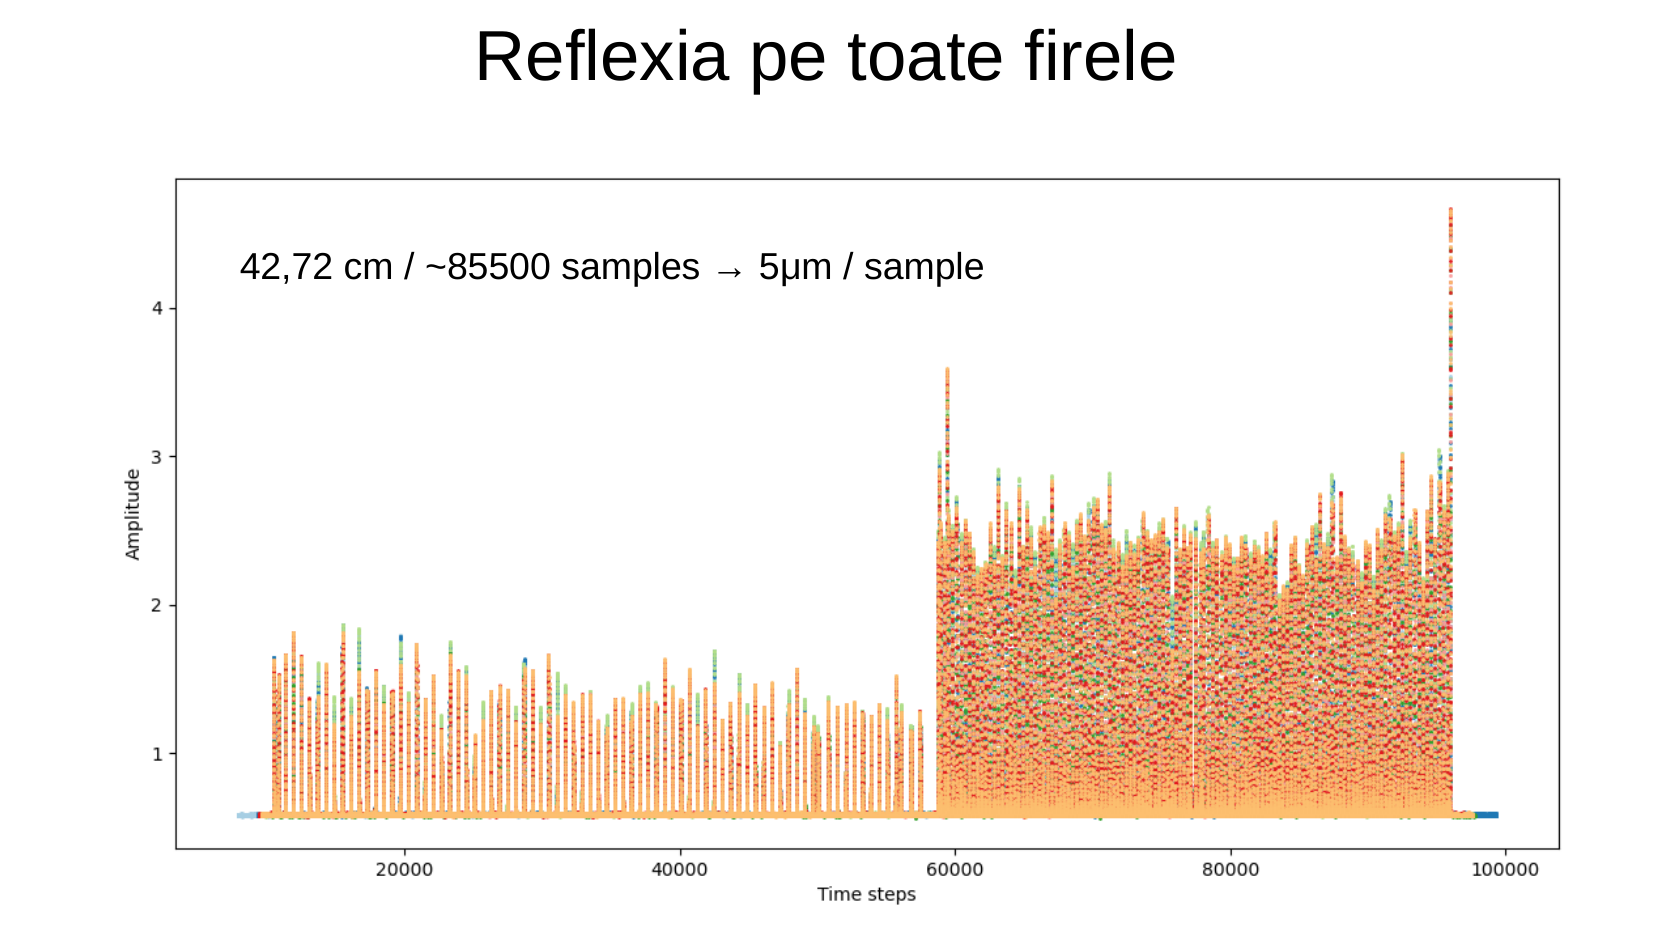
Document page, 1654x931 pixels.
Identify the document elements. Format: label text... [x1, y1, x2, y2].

text_box 42,72 cm / ~85500 samples → 5μm / sample [225, 238, 1013, 338]
title Reflexia pe toate firele [82, 0, 1571, 134]
picture [0, 74, 1654, 931]
